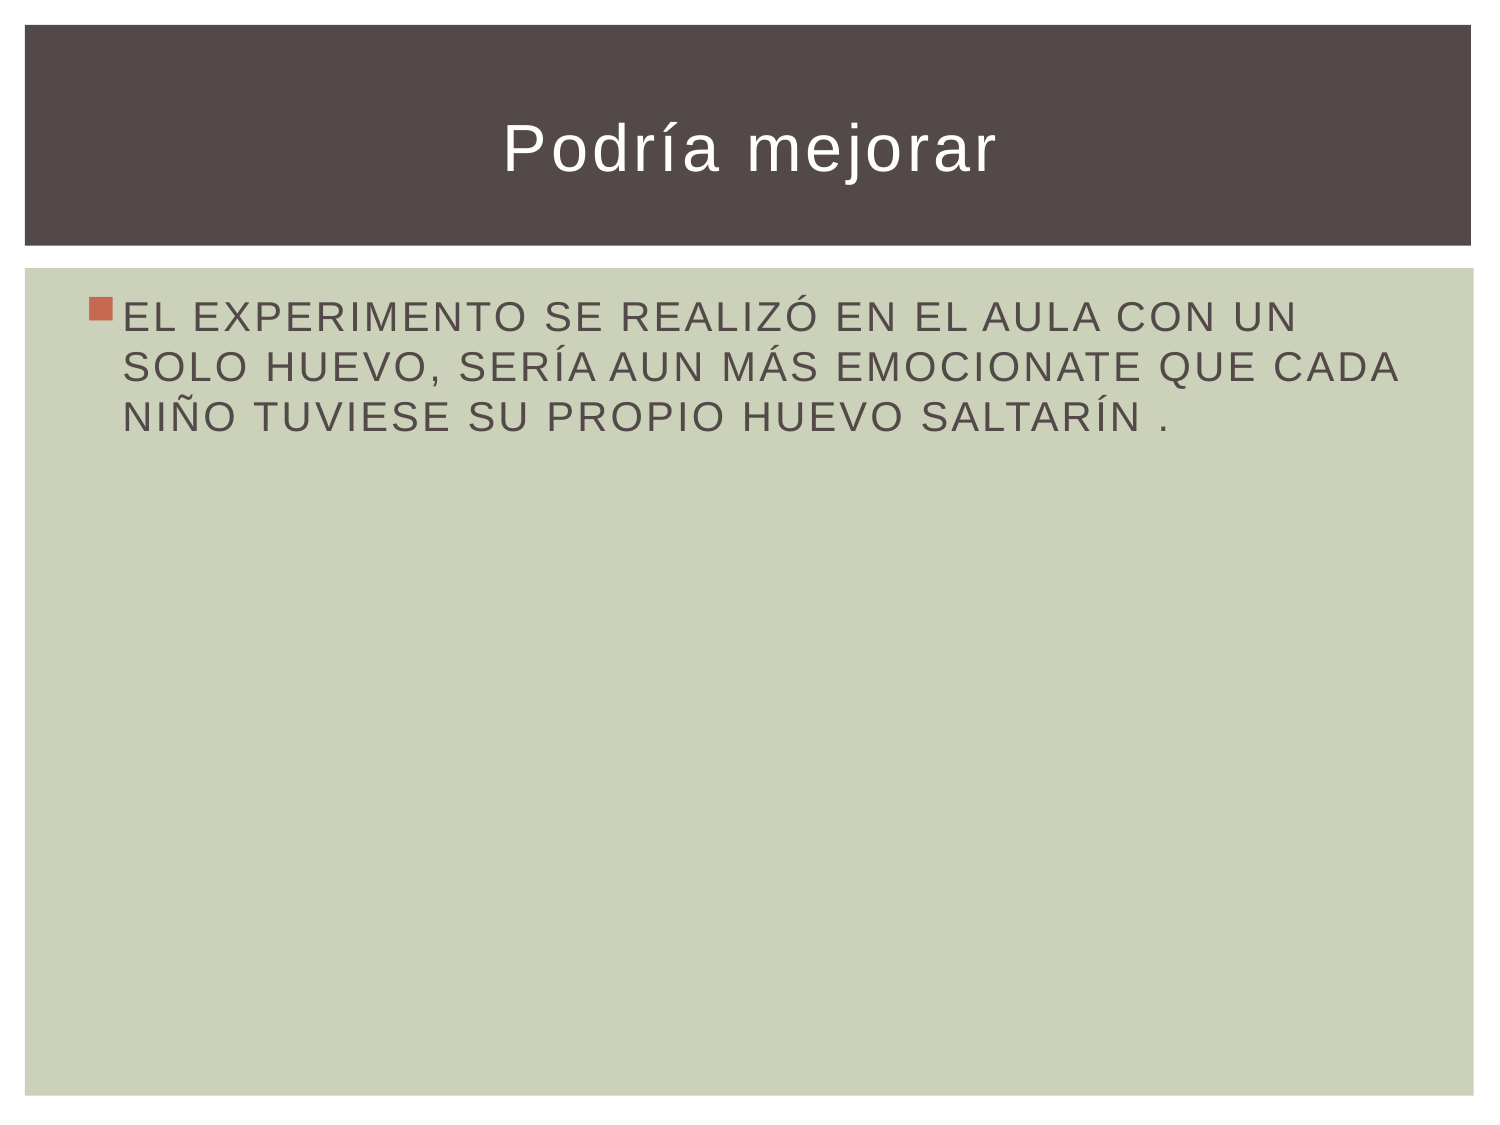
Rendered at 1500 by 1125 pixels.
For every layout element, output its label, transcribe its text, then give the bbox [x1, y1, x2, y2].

title Podría mejorar [62, 58, 1438, 232]
list EL EXPERIMENTO SE REALIZÓ EN EL AULA CON UN SOLO HUEVO, SERÍA AUN MÁS EMOCIONATE QUE CADA NIÑO TUVIESE SU PROPIO HUEVO SALTARÍN . [62, 282, 1442, 1005]
